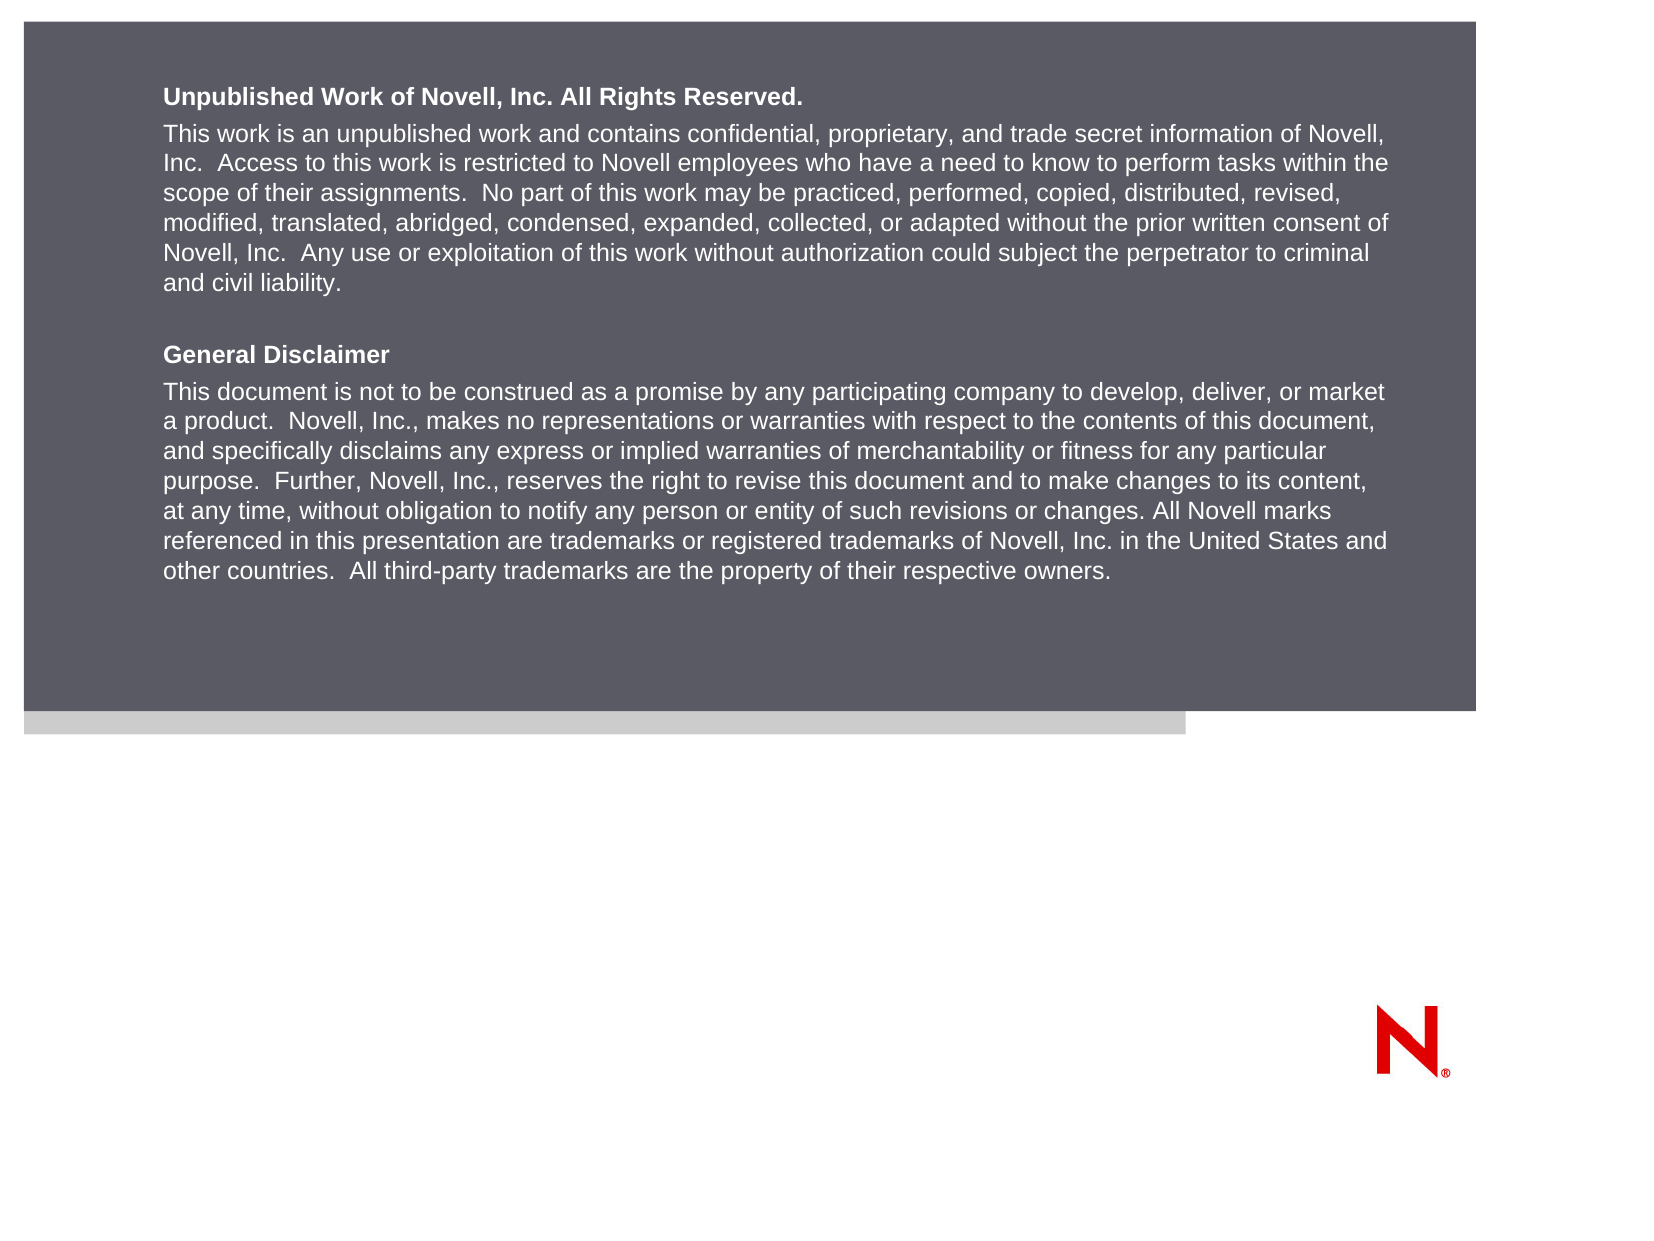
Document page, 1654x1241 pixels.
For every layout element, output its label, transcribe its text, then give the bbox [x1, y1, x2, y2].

picture [1372, 1001, 1453, 1081]
list Unpublished Work of Novell, Inc. All Rights Reserved. This work is an unpublished work and contains confidential, proprietary, and trade secret information of Novell, Inc. Access to this work is restricted to Novell employees who have a need to know to perform tasks within the scope of their assignments. No part of this work may be practiced, performed, copied, distributed, revised, modified, translated, abridged, condensed, expanded, collected, or adapted without the prior written consent of Novell, Inc. Any use or exploitation of this work without authorization could subject the perpetrator to criminal and civil liability. General Disclaimer This document is not to be construed as a promise by any participating company to develop, deliver, or market a product. Novell, Inc., makes no representations or warranties with respect to the contents of this document, and specifically disclaims any express or implied warranties of merchantability or fitness for any particular purpose. Further, Novell, Inc., reserves the right to revise this document and to make changes to its content, at any time, without obligation to notify any person or entity of such revisions or changes. All Novell marks referenced in this presentation are trademarks or registered trademarks of Novell, Inc. in the United States and other countries. All third-party trademarks are the property of their respective owners. [163, 81, 1396, 614]
